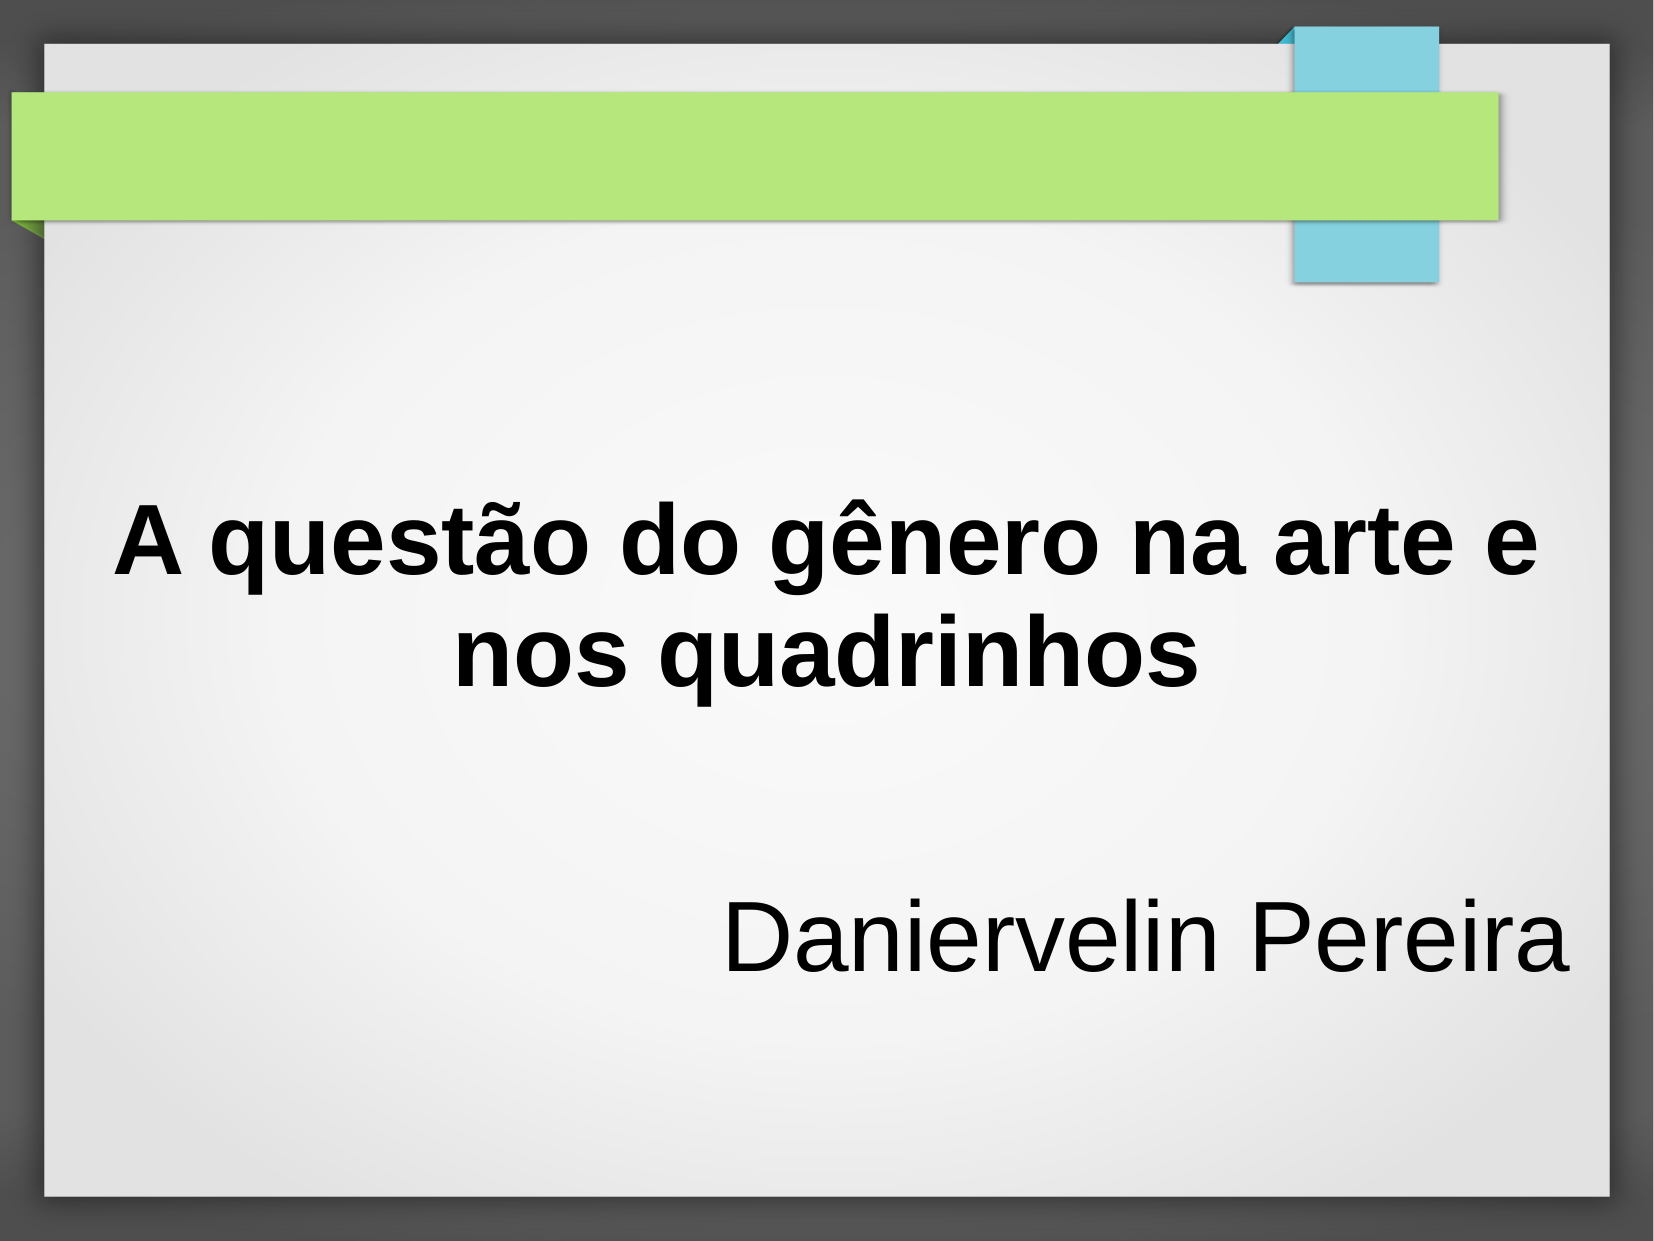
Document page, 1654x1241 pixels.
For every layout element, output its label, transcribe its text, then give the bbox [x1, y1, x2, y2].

picture [0, 0, 1654, 1241]
list A questão do gênero na arte e nos quadrinhos Daniervelin Pereira [82, 295, 1571, 1015]
